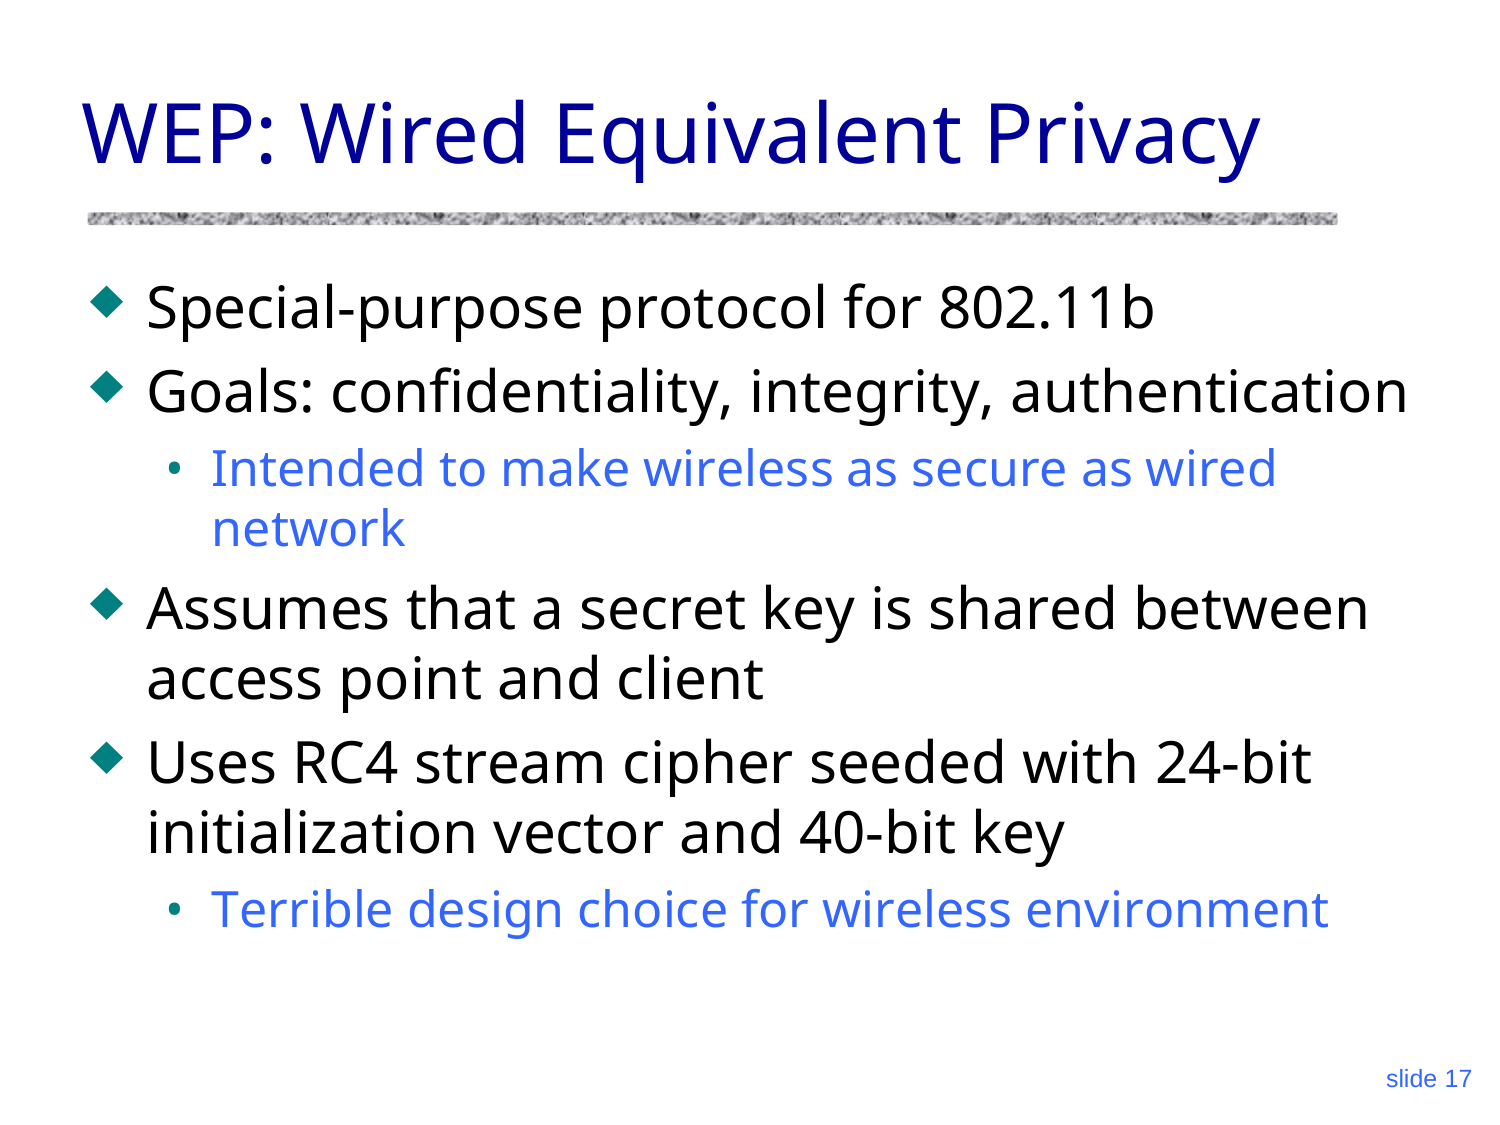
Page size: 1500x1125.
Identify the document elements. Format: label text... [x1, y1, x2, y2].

title WEP: Wired Equivalent Privacy [66, 37, 1342, 188]
list Special-purpose protocol for 802.11b Goals: confidentiality, integrity, authentication Intended to make wireless as secure as wired network Assumes that a secret key is shared between access point and client Uses RC4 stream cipher seeded with 24-bit initialization vector and 40-bit key Terrible design choice for wireless environment [74, 262, 1450, 1038]
text_box slide <number> [1174, 1025, 1488, 1101]
picture [87, 212, 1338, 226]
